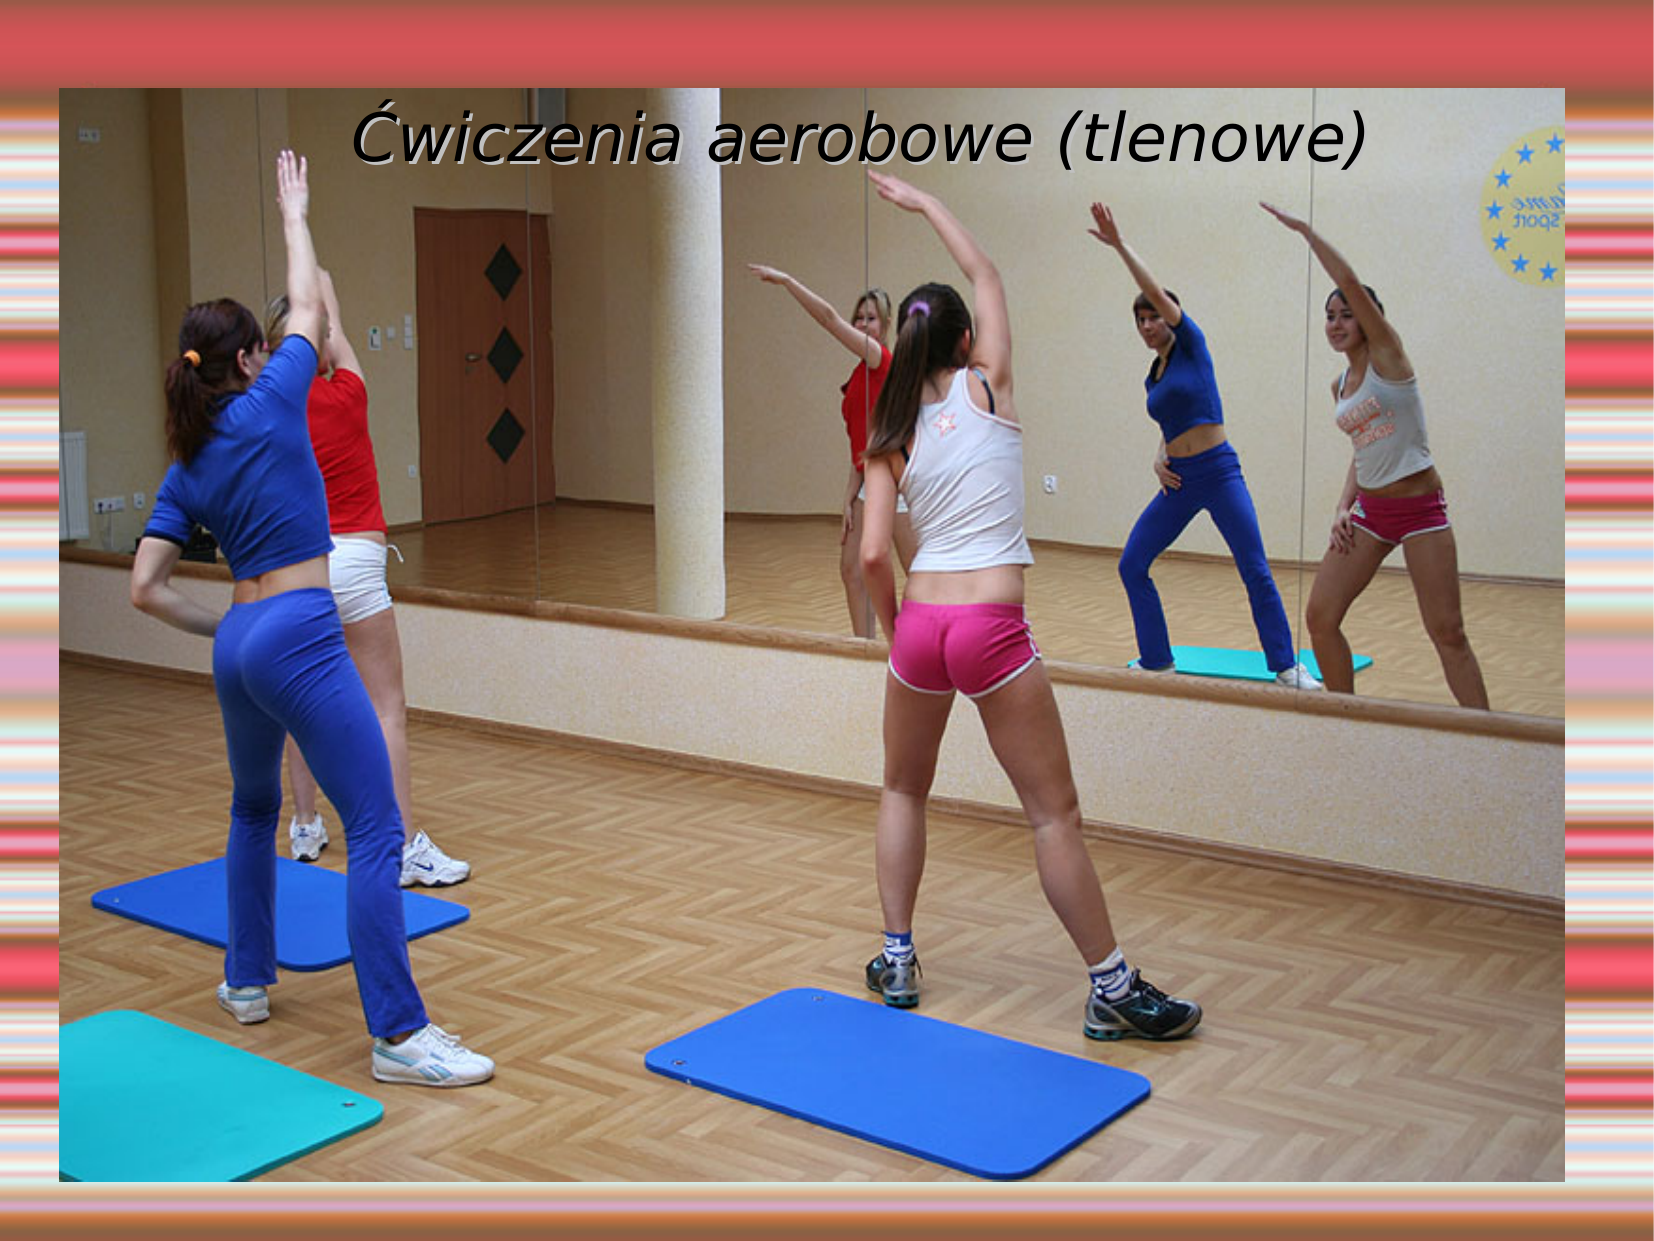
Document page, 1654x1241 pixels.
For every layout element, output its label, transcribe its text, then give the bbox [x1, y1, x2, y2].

picture [0, 0, 1654, 1241]
text_box Ćwiczenia aerobowe (tlenowe) [336, 99, 1388, 178]
